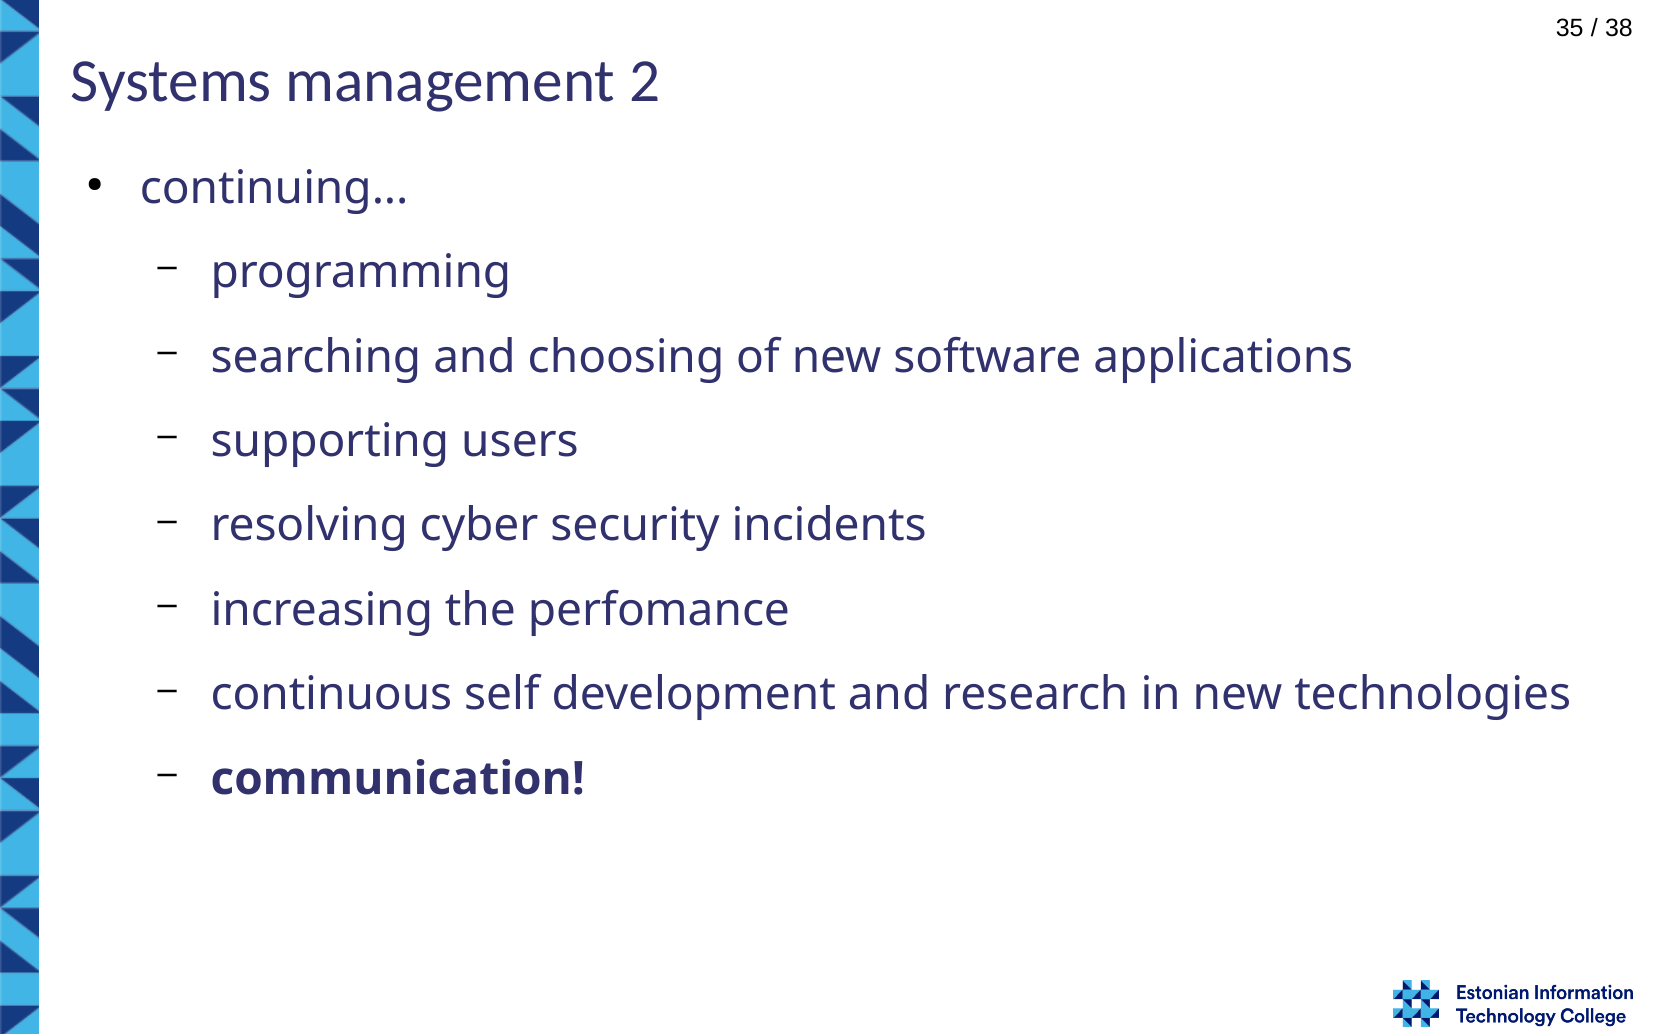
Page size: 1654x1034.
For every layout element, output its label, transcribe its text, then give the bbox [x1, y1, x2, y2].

title Systems management 2 [70, 41, 1630, 130]
picture [1393, 980, 1633, 1027]
list continuing... programming searching and choosing of new software applications supporting users resolving cyber security incidents increasing the perfomance continuous self development and research in new technologies communication! [68, 153, 1630, 957]
